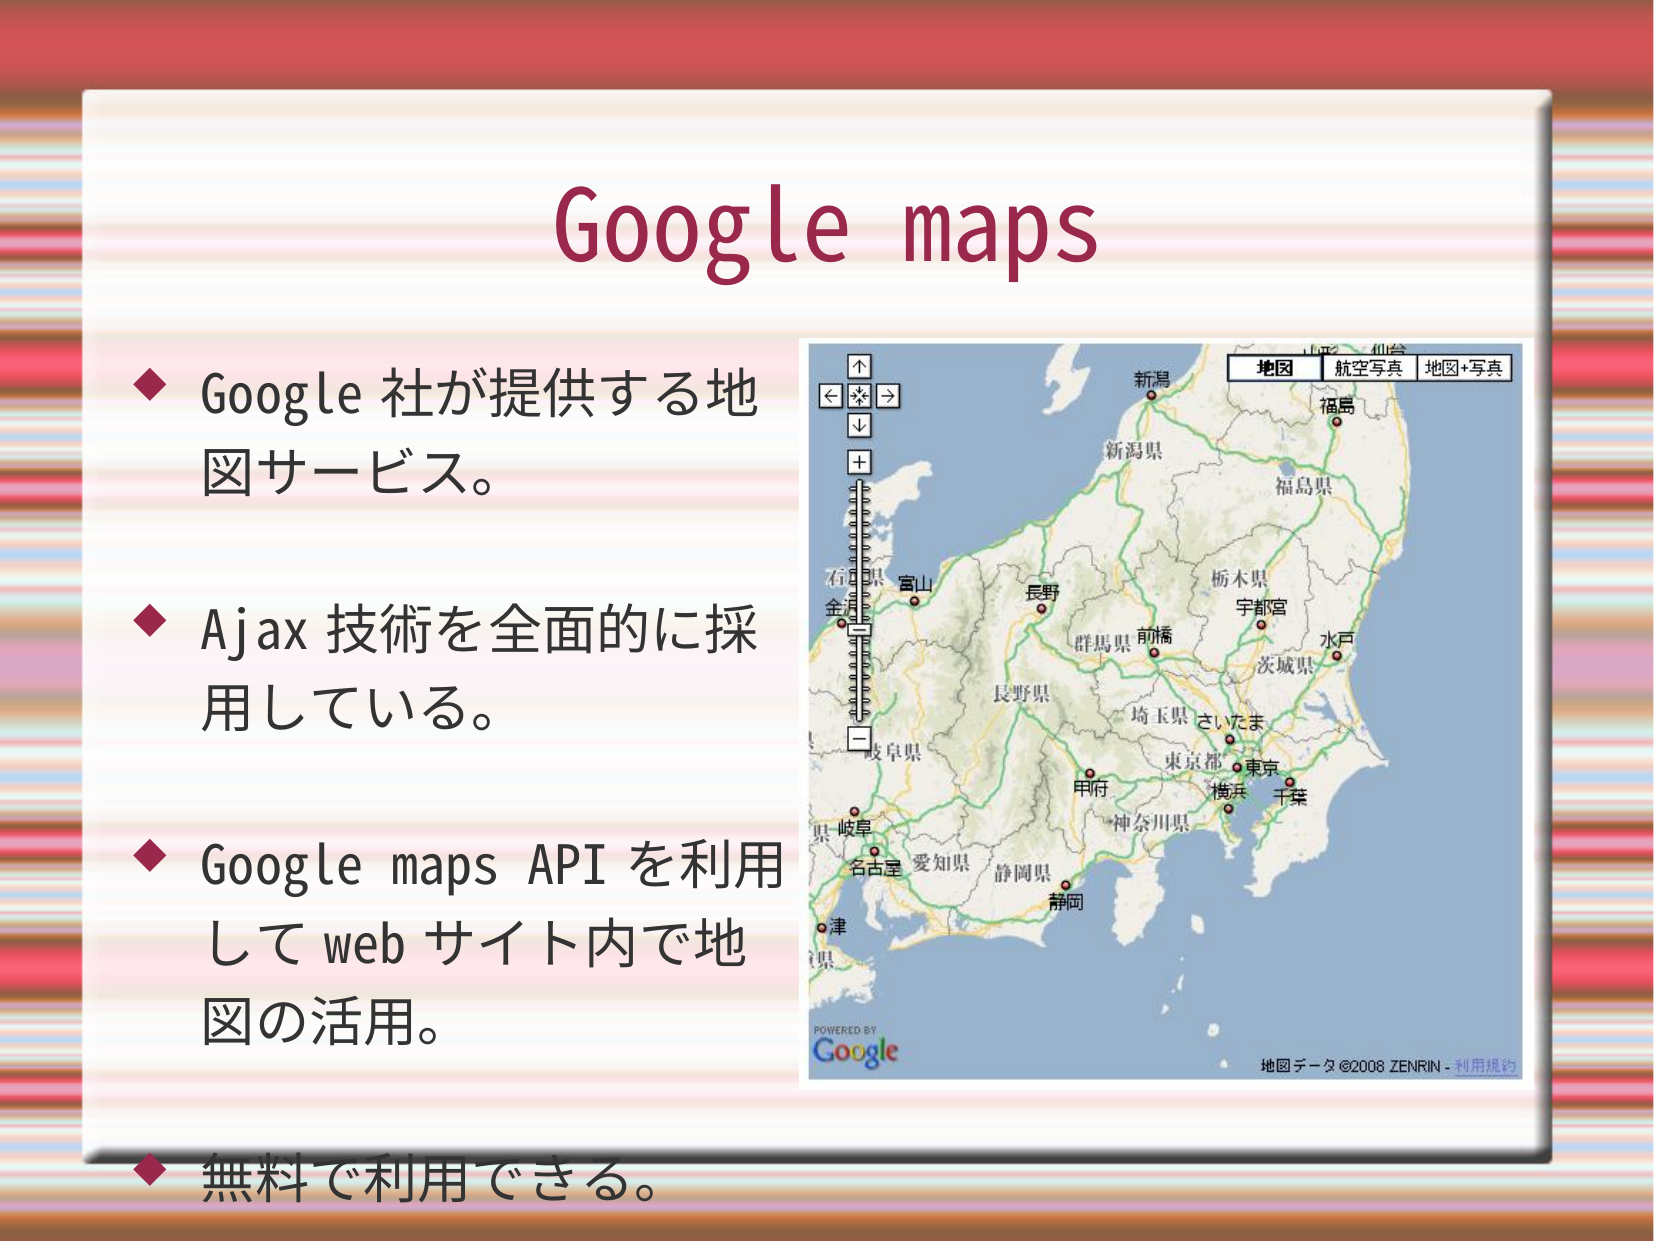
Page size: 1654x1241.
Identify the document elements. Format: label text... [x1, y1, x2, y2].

list Google社が提供する地図サービス。 Ajax技術を全面的に採用している。 Google maps APIを利用してwebサイト内で地図の活用。 無料で利用できる。 [118, 350, 798, 1133]
picture [0, 0, 1654, 1241]
title Google maps [121, 114, 1534, 322]
